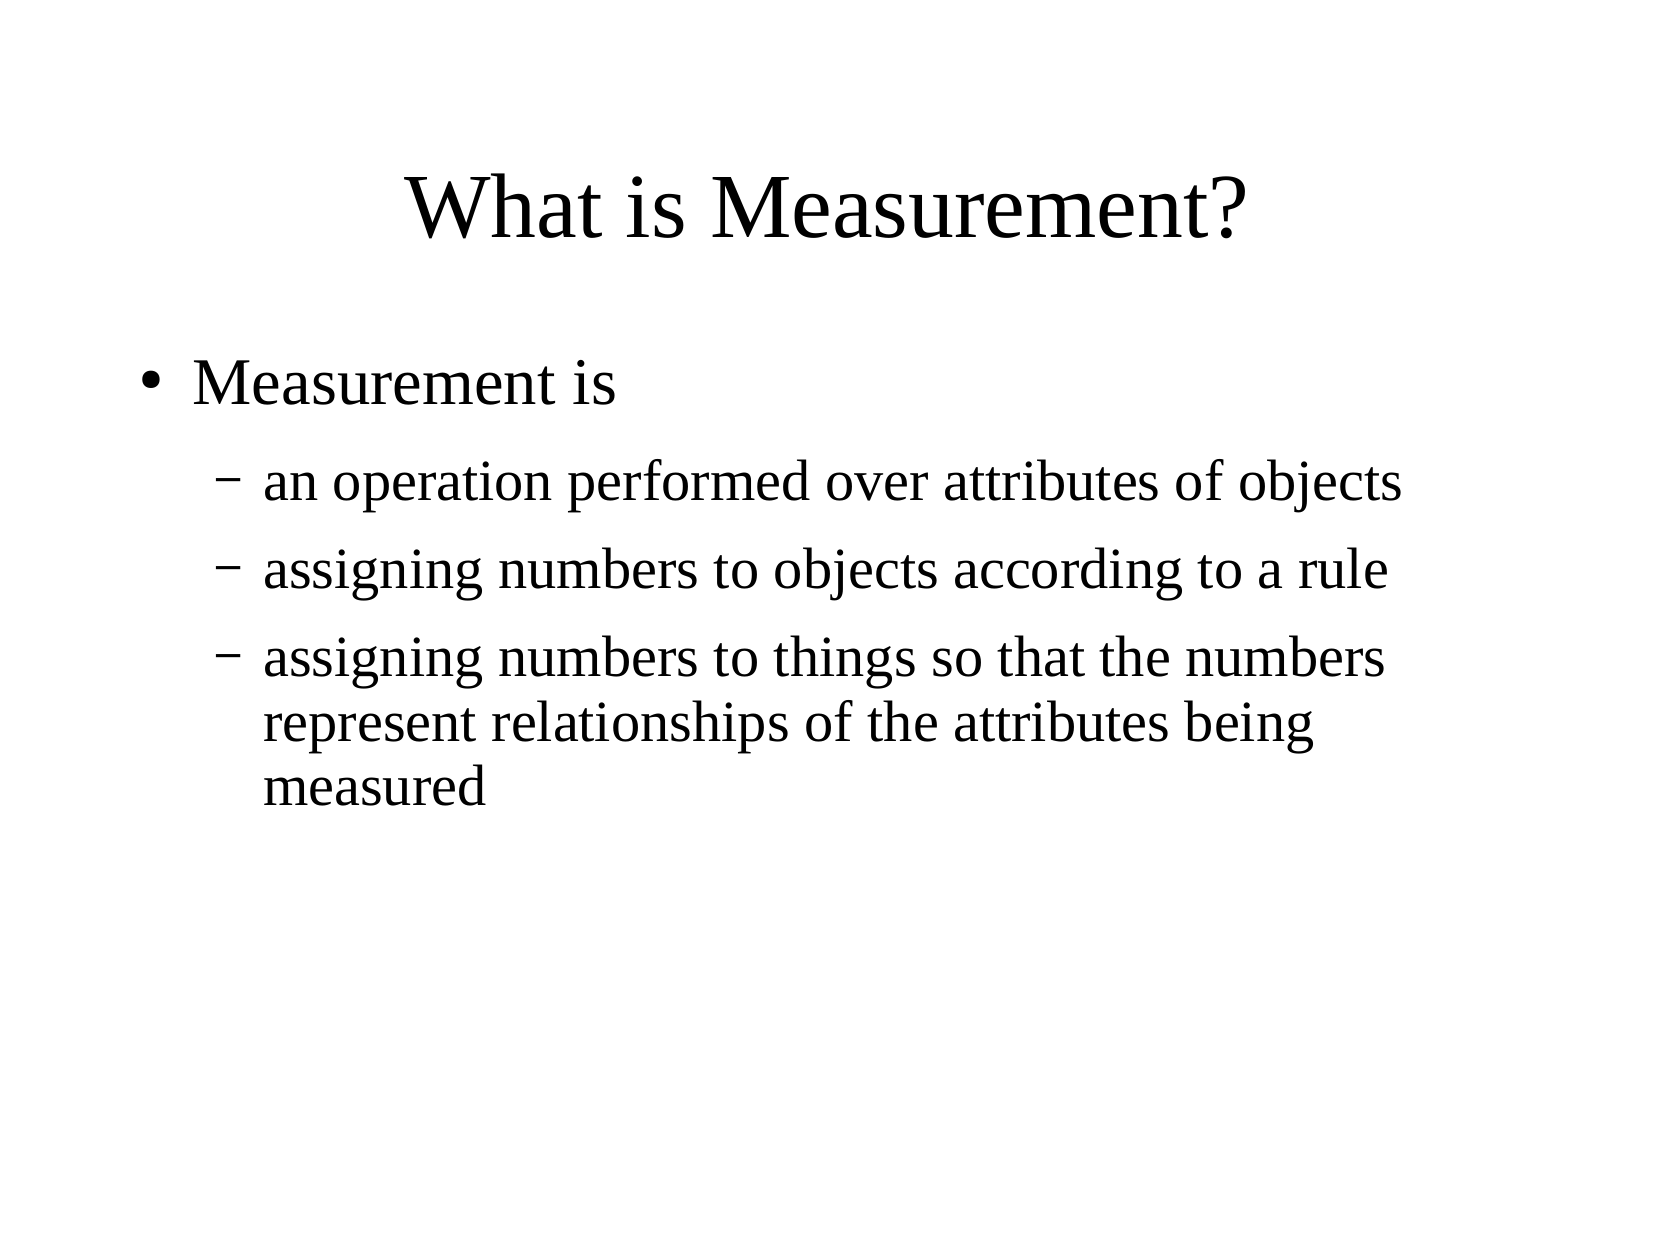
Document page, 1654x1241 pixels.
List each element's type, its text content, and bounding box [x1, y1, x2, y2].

list Measurement is an operation performed over attributes of objects assigning numbers to objects according to a rule assigning numbers to things so that the numbers represent relationships of the attributes being measured [121, 344, 1534, 1127]
title What is Measurement? [121, 102, 1534, 311]
